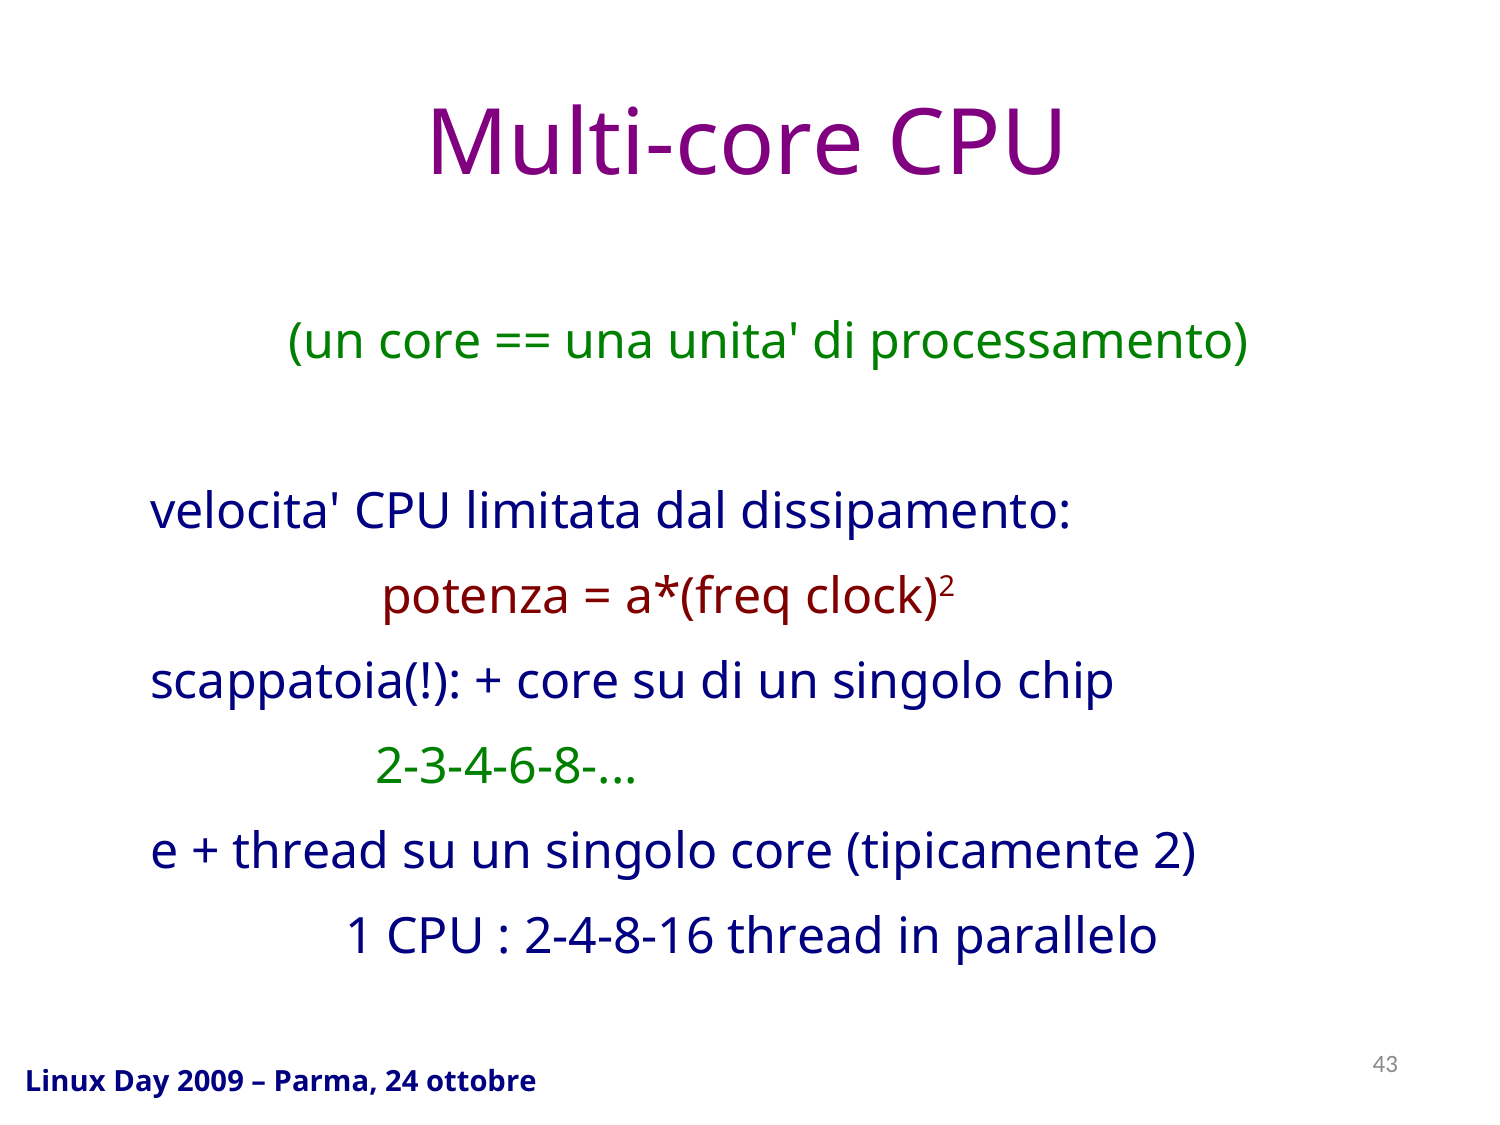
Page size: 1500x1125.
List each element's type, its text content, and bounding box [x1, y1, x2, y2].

title Multi-core CPU [74, 21, 1420, 257]
subtitle (un core == una unita' di processamento)‏ velocita' CPU limitata dal dissipamento: potenza = a*(freq clock)2 scappatoia(!): + core su di un singolo chip 2-3-4-6-8-... e + thread su un singolo core (tipicamente 2)‏ 1 CPU : 2-4-8-16 thread in parallelo [74, 275, 1388, 998]
